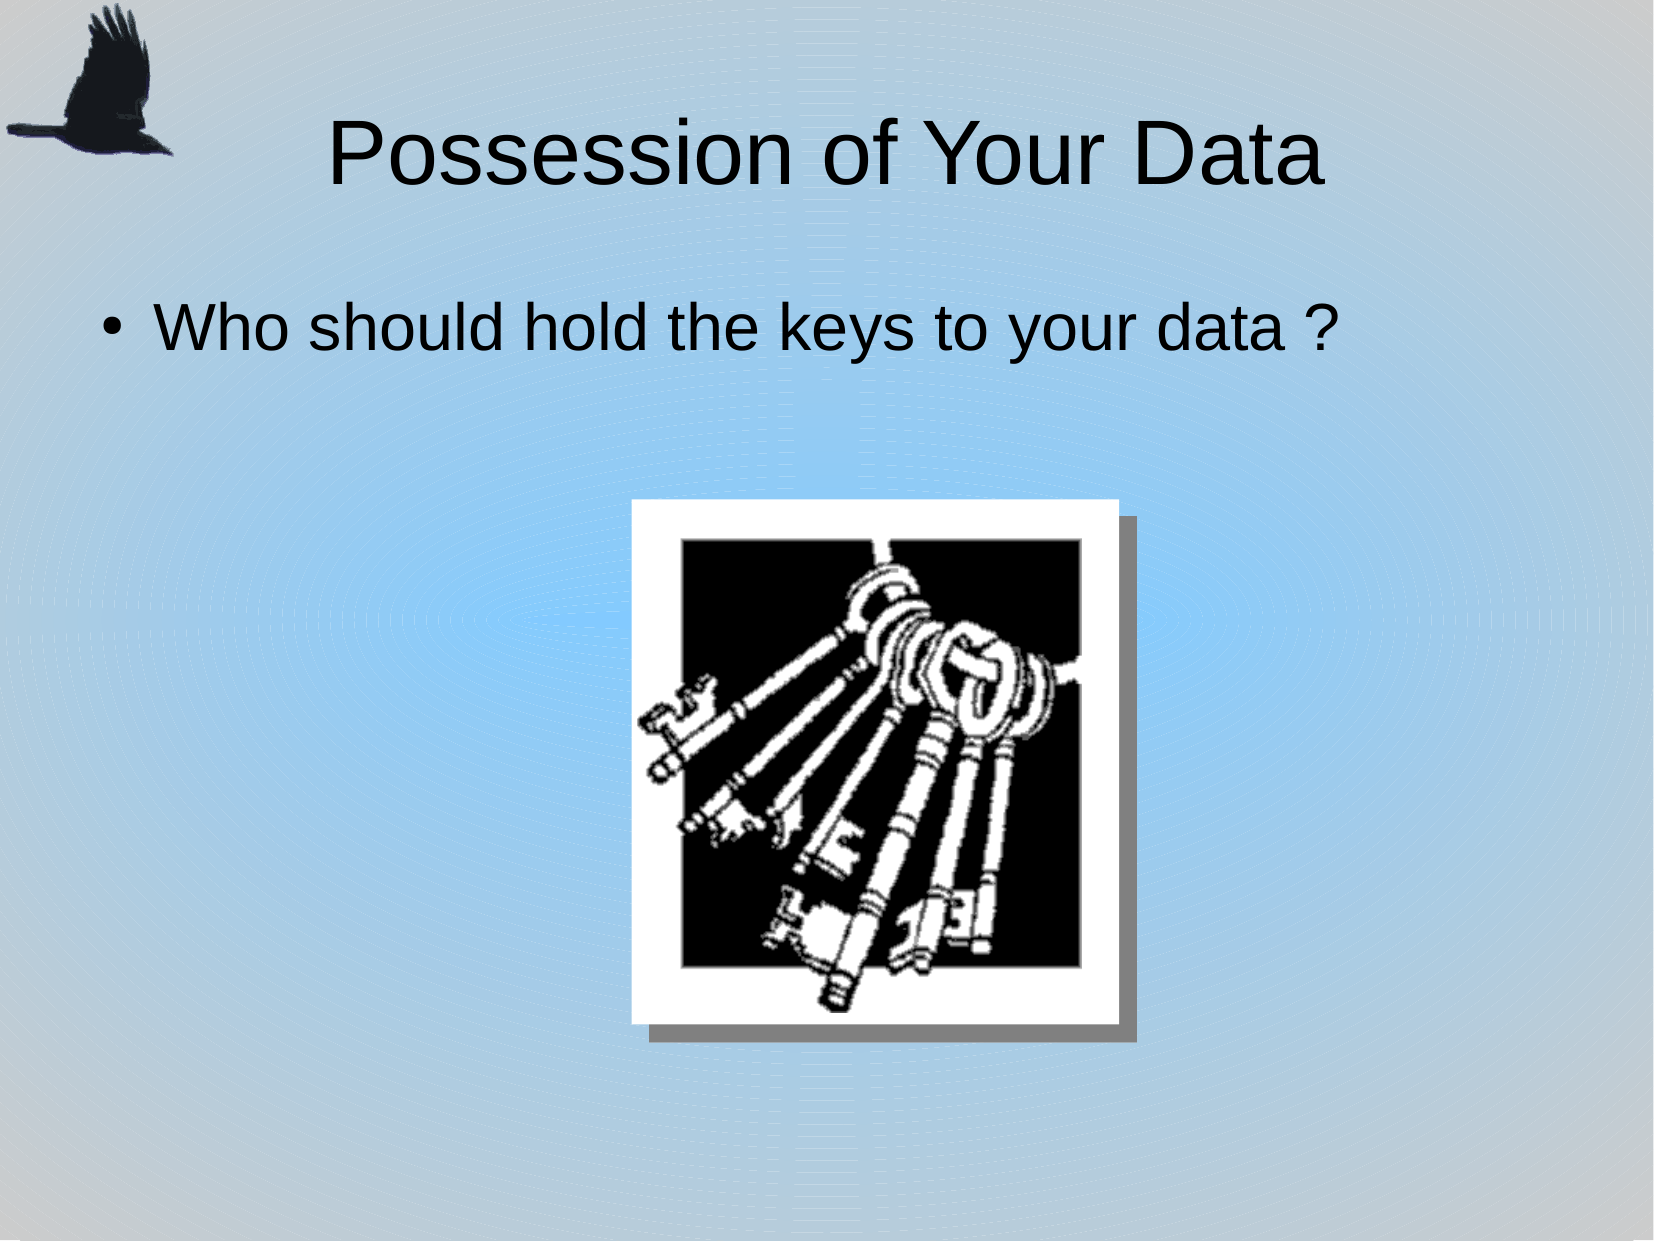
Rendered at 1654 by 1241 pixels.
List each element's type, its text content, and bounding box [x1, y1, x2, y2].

title Possession of Your Data [82, 49, 1571, 257]
picture [0, 0, 178, 160]
text_box [631, 499, 1120, 1025]
list Who should hold the keys to your data ? [82, 290, 1571, 1109]
picture [637, 537, 1082, 1013]
